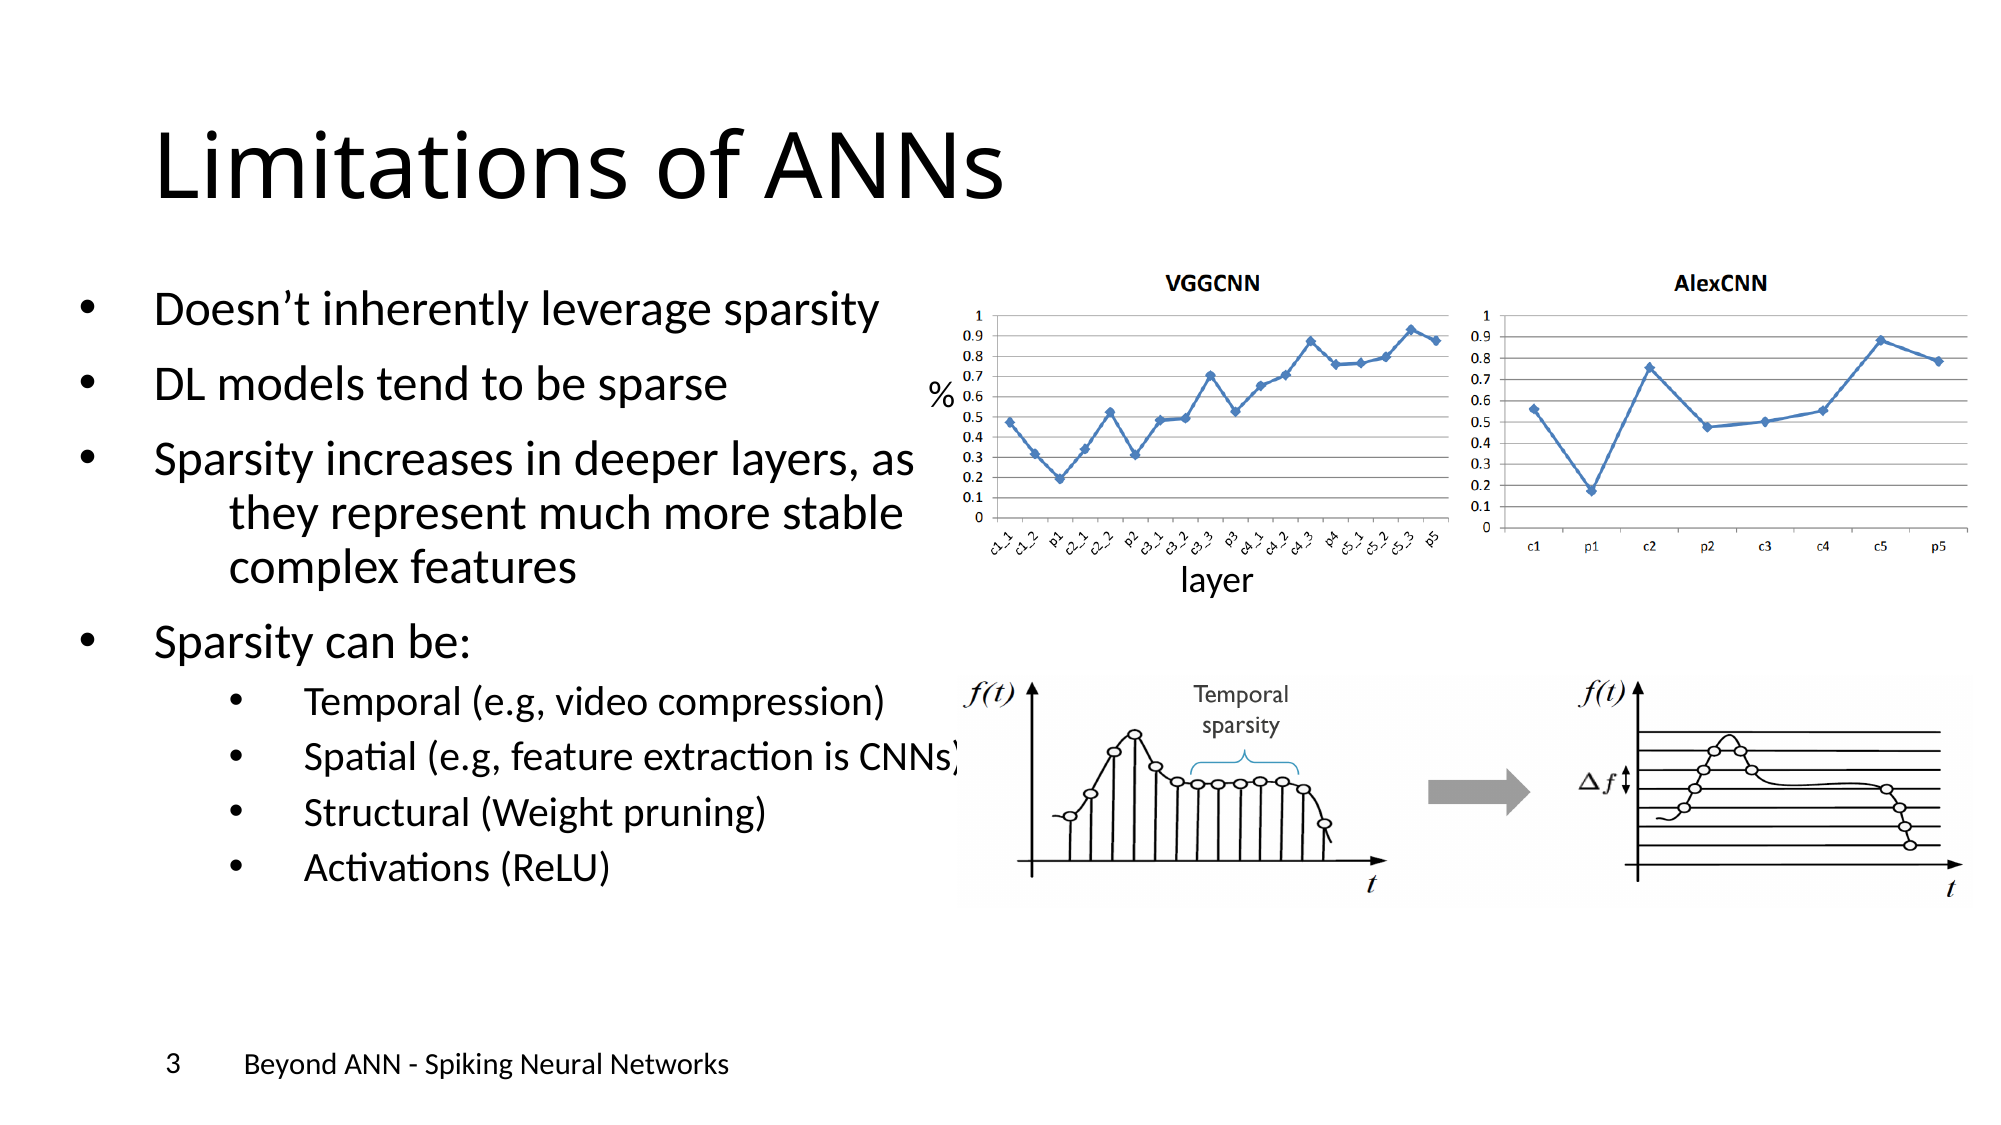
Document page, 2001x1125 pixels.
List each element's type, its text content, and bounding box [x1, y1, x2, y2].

text_box Beyond ANN - Spiking Neural Networks [244, 999, 1785, 1125]
list Doesn’t inherently leverage sparsity DL models tend to be sparse Sparsity increases in deeper layers, as they represent much more stable complex features Sparsity can be: Temporal (e.g, video compression) Spatial (e.g, feature extraction is CNNs) Structural (Weight pruning) Activations (ReLU) [63, 275, 1000, 915]
text_box layer [1165, 547, 1475, 609]
title Limitations of ANNs [137, 59, 1863, 275]
text_box % [913, 362, 1014, 423]
picture [957, 254, 1991, 577]
text_box [0, 999, 244, 1125]
picture [957, 675, 1973, 908]
